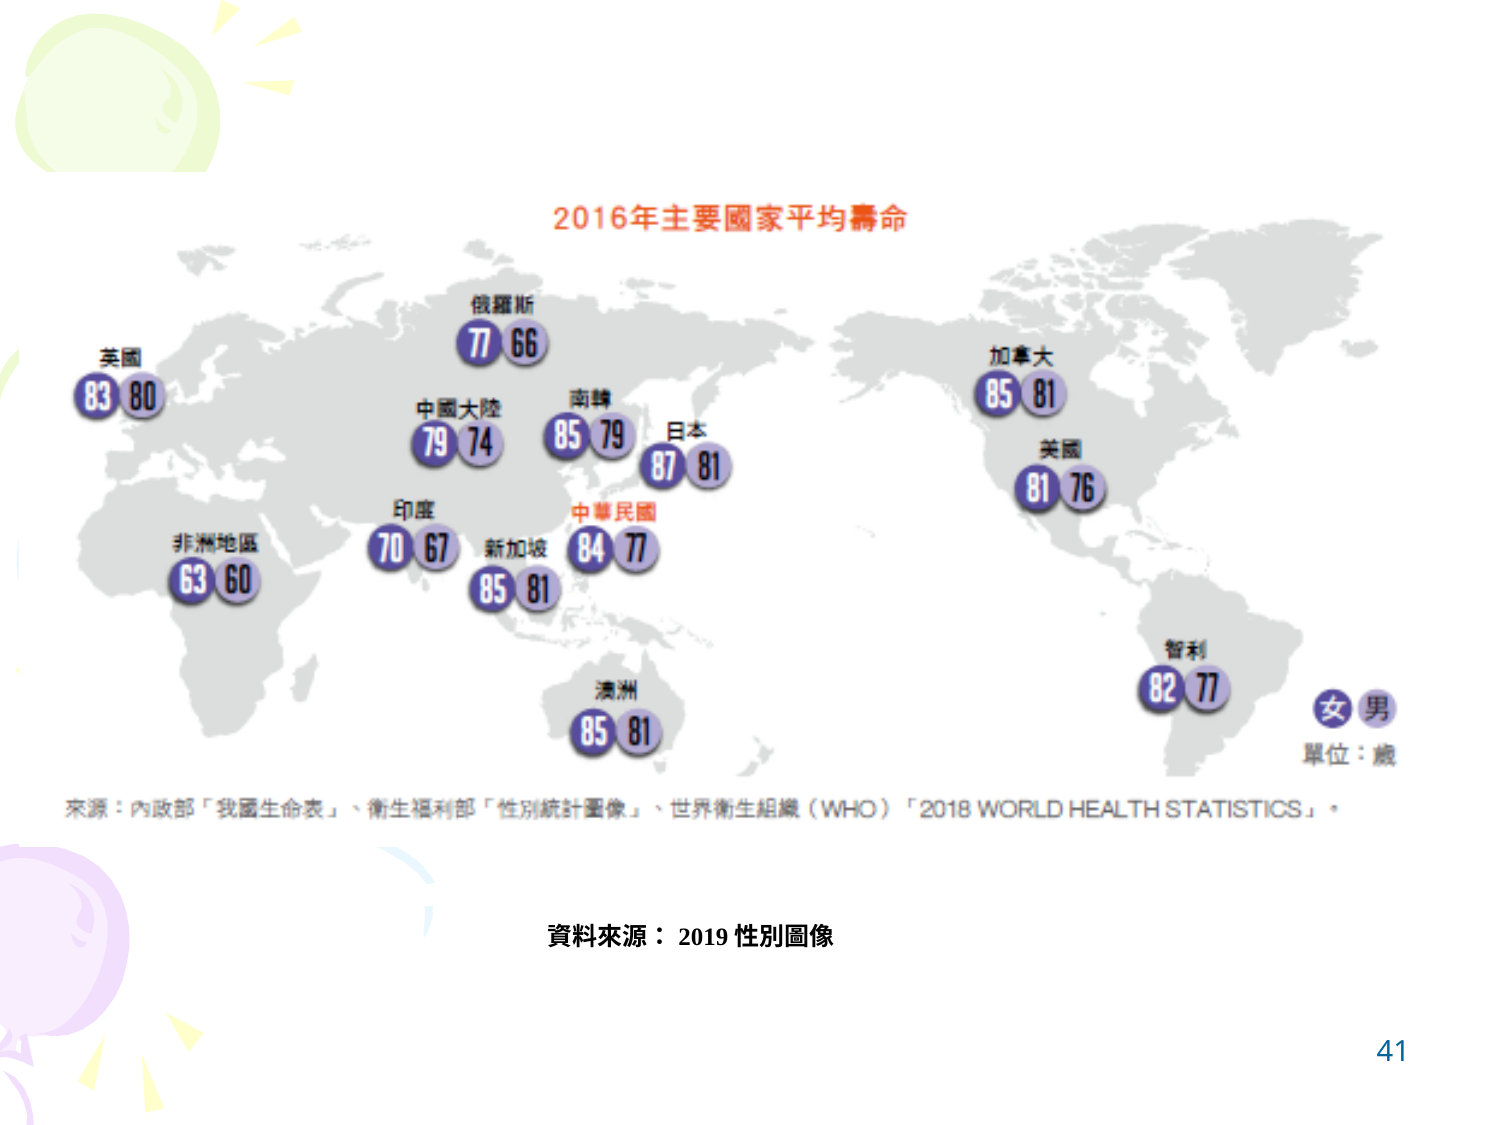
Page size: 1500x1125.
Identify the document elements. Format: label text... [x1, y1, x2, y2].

text_box <編號> [1074, 1024, 1426, 1100]
text_box 資料來源：2019性別圖像 [336, 912, 1046, 958]
picture [19, 172, 1429, 847]
